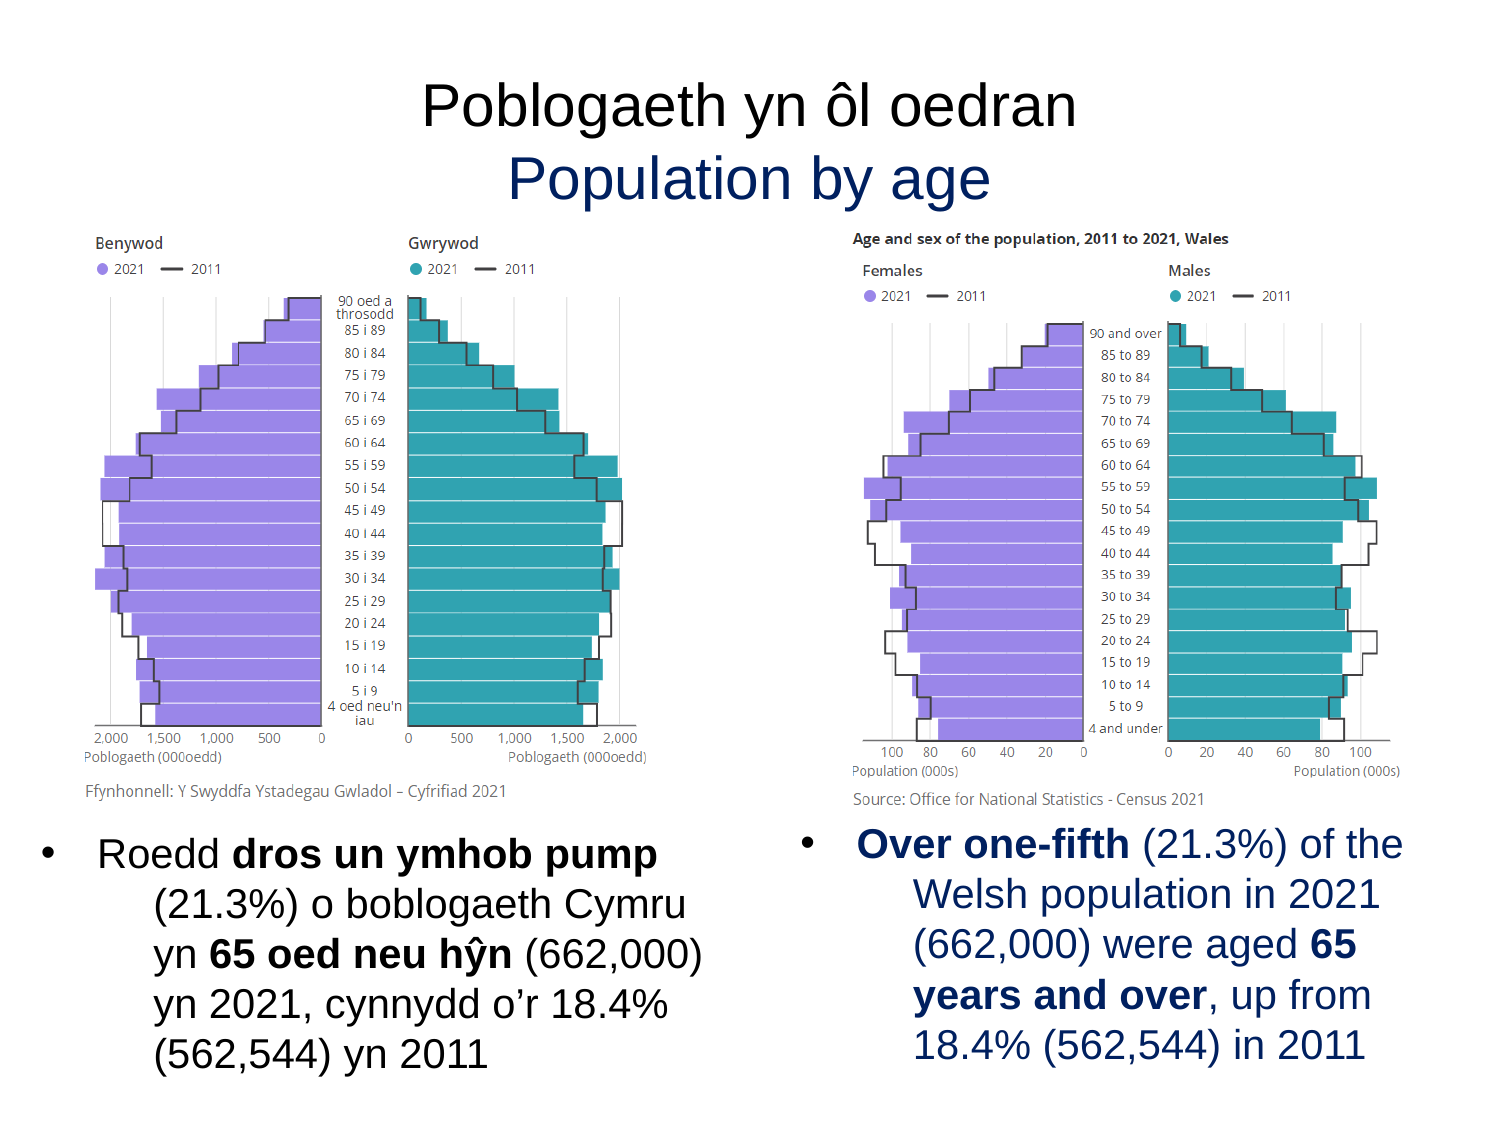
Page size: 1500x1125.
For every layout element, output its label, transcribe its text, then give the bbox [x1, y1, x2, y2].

list Roedd dros un ymhob pump (21.3%) o boblogaeth Cymru yn 65 oed neu hŷn (662,000) yn 2021, cynnydd o’r 18.4% (562,544) yn 2011 [25, 819, 748, 1125]
picture [75, 233, 673, 806]
title Poblogaeth yn ôl oedran Population by age [75, 45, 1426, 233]
text_box Over one-fifth (21.3%) of the Welsh population in 2021 (662,000) were aged 65 years and over, up from 18.4% (562,544) in 2011 [785, 809, 1472, 1125]
picture [848, 233, 1409, 808]
